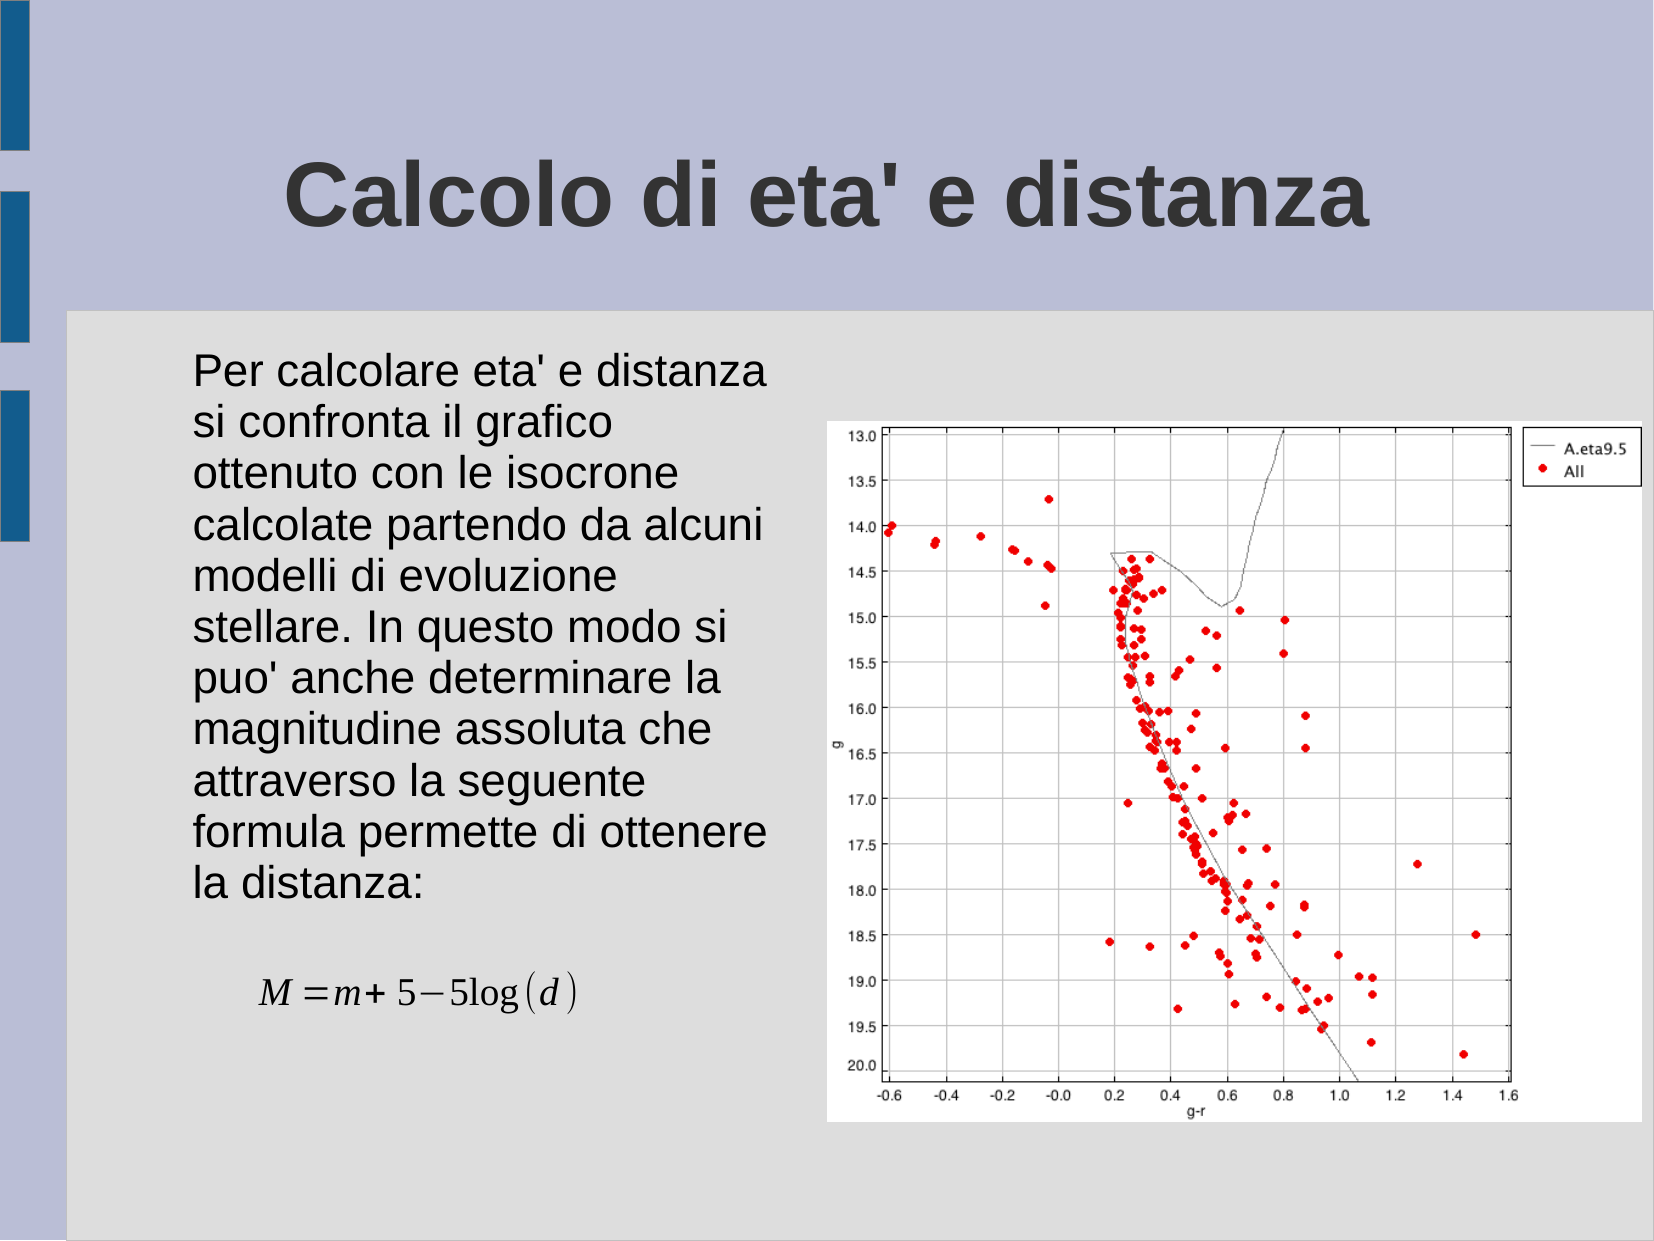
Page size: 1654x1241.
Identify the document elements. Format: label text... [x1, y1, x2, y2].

list Per calcolare eta' e distanza si confronta il grafico ottenuto con le isocrone calcolate partendo da alcuni modelli di evoluzione stellare. In questo modo si puo' anche determinare la magnitudine assoluta che attraverso la seguente formula permette di ottenere la distanza: [121, 344, 780, 1127]
picture [827, 421, 1642, 1123]
title Calcolo di eta' e distanza [121, 91, 1534, 299]
chart [248, 967, 588, 1016]
